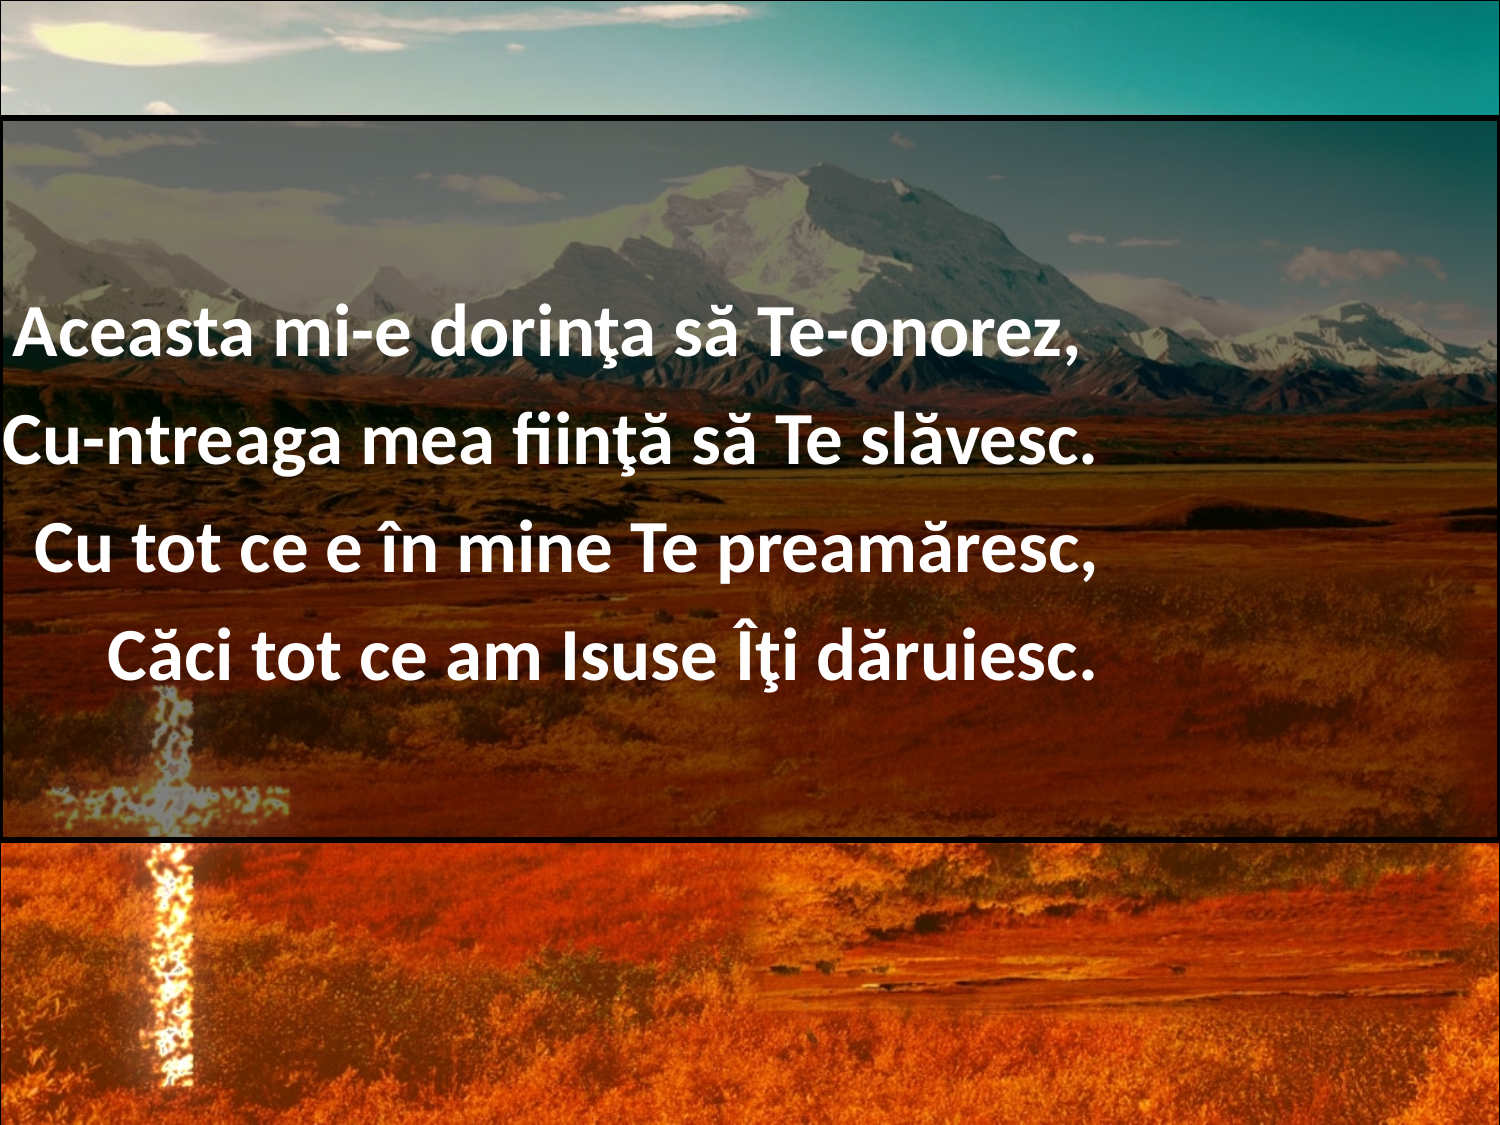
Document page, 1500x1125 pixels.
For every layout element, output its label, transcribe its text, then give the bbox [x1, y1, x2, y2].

picture [0, 0, 1500, 115]
text_box Aceasta mi-e dorinţa să Te-onorez, Cu-ntreaga mea fiinţă să Te slăvesc. Cu tot ce e în mine Te preamăresc, Căci tot ce am Isuse Îţi dăruiesc. [0, 118, 1500, 841]
picture [0, 843, 1500, 1125]
